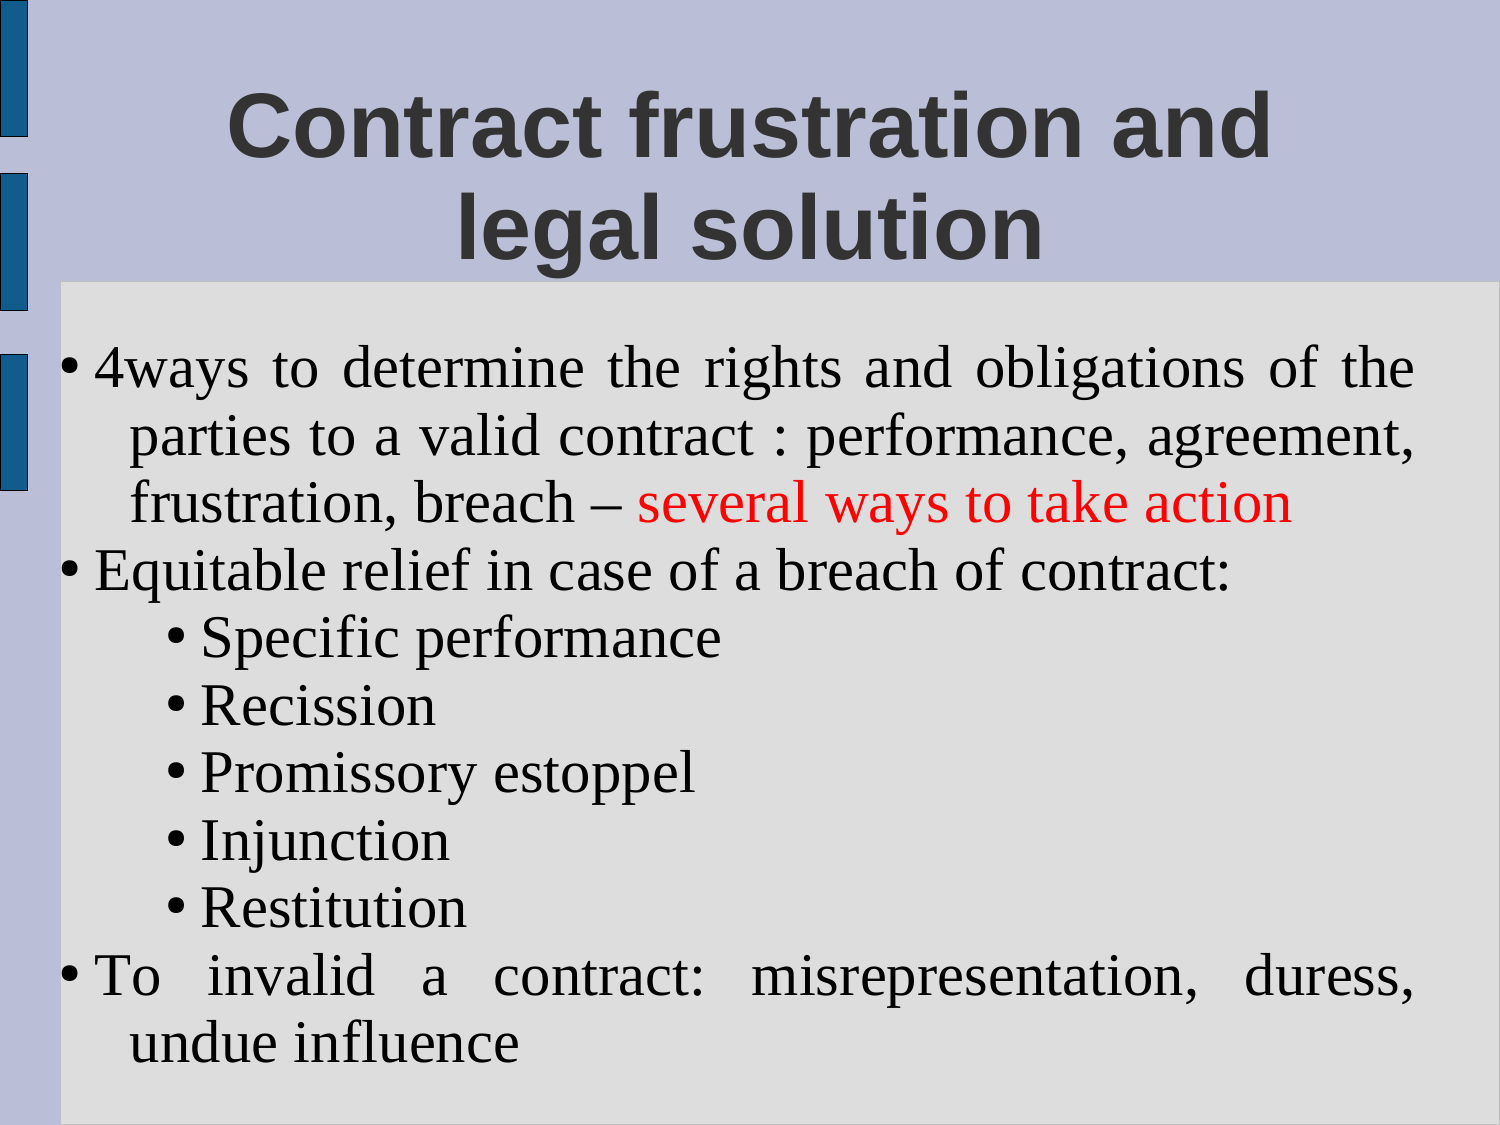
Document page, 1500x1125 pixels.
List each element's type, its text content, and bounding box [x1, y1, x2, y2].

title Contract frustration and legal solution [110, 73, 1392, 280]
subtitle 4ways to determine the rights and obligations of the parties to a valid contract : performance, agreement, frustration, breach – several ways to take action Equitable relief in case of a breach of contract: Specific performance Recission Promissory estoppel Injunction Restitution To invalid a contract: misrepresentation, duress, undue influence [59, 329, 1418, 1081]
